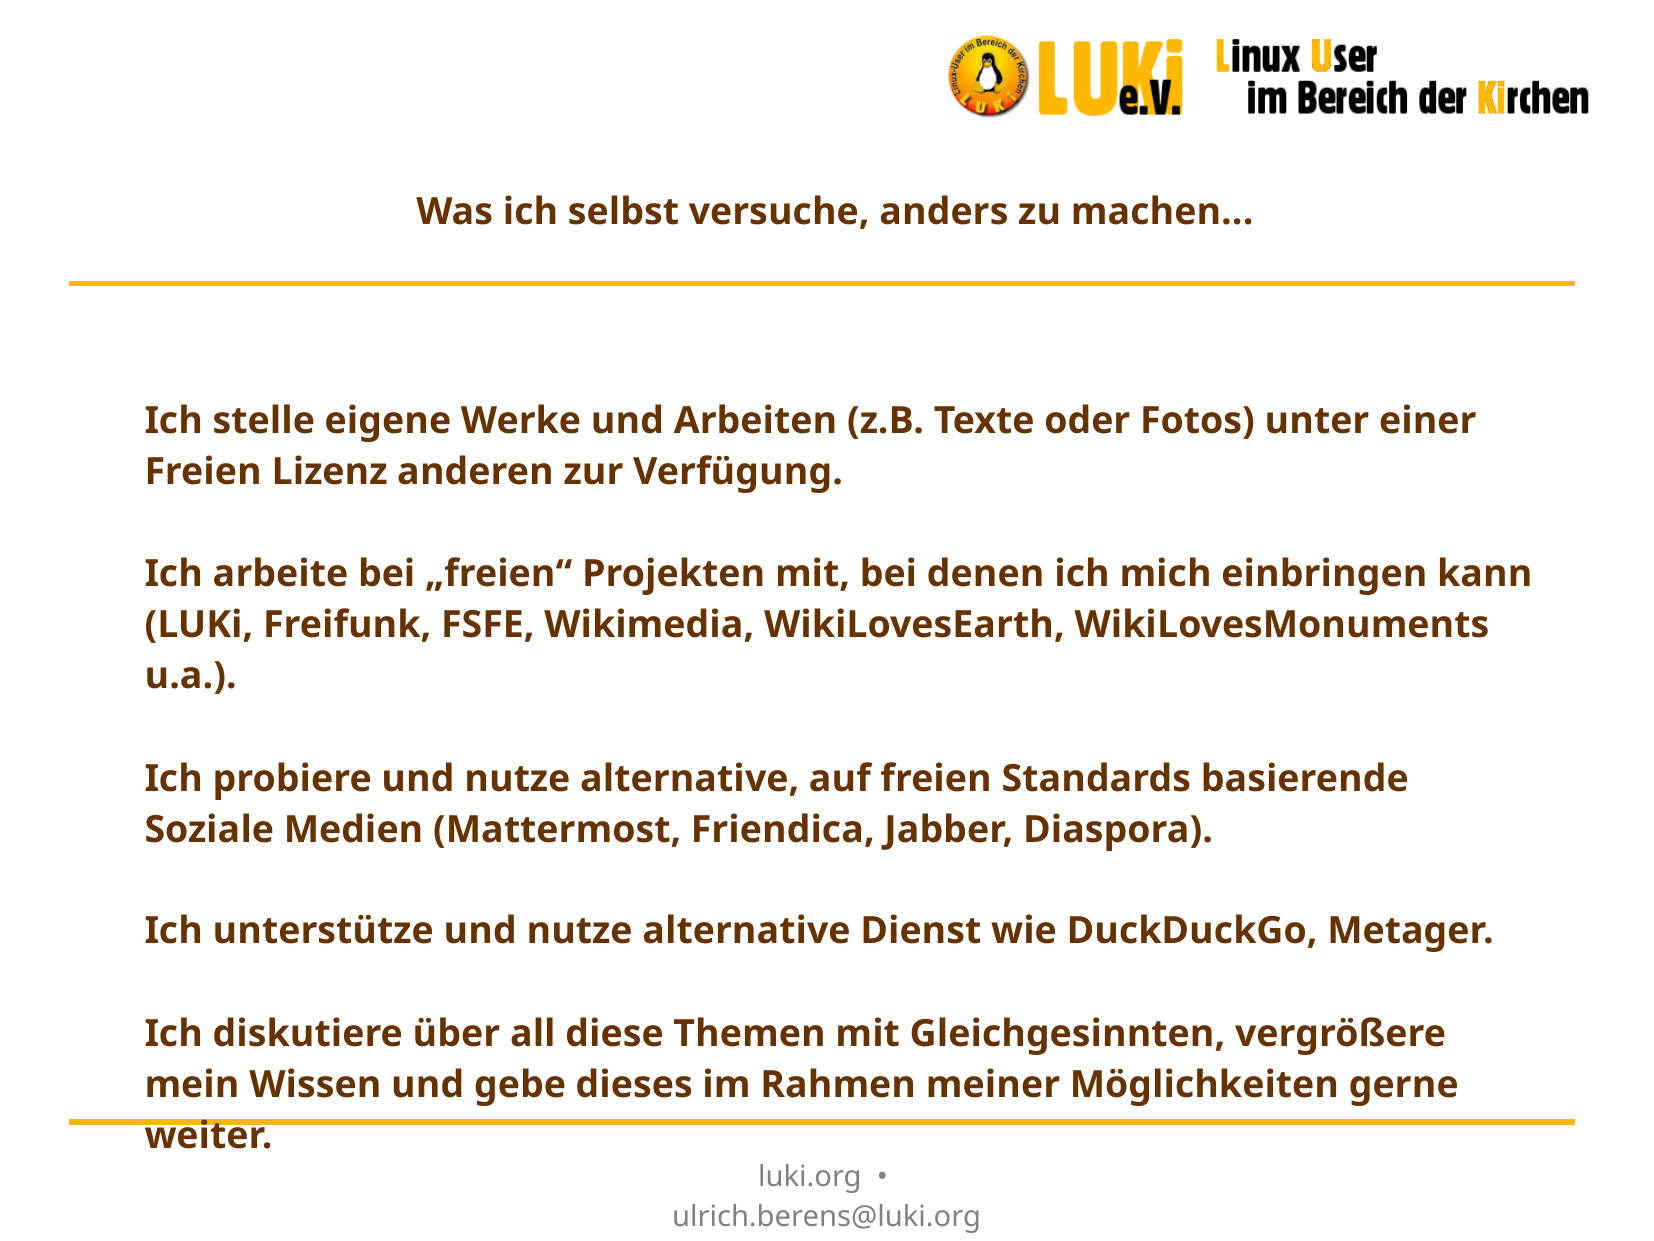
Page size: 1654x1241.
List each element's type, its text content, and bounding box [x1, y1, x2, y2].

text_box luki.org • ulrich.berens@luki.org [590, 1144, 1063, 1201]
text_box Was ich selbst versuche, anders zu machen... [401, 177, 1270, 236]
picture [944, 29, 1595, 126]
text_box Ich stelle eigene Werke und Arbeiten (z.B. Texte oder Fotos) unter einer Freien Lizenz anderen zur Verfügung. Ich arbeite bei „freien“ Projekten mit, bei denen ich mich einbringen kann (LUKi, Freifunk, FSFE, Wikimedia, WikiLovesEarth, WikiLovesMonuments u.a.). Ich probiere und nutze alternative, auf freien Standards basierende Soziale Medien (Mattermost, Friendica, Jabber, Diaspora). Ich unterstütze und nutze alternative Dienst wie DuckDuckGo, Metager. Ich diskutiere über all diese Themen mit Gleichgesinnten, vergrößere mein Wissen und gebe dieses im Rahmen meiner Möglichkeiten gerne weiter. [129, 386, 1565, 1018]
